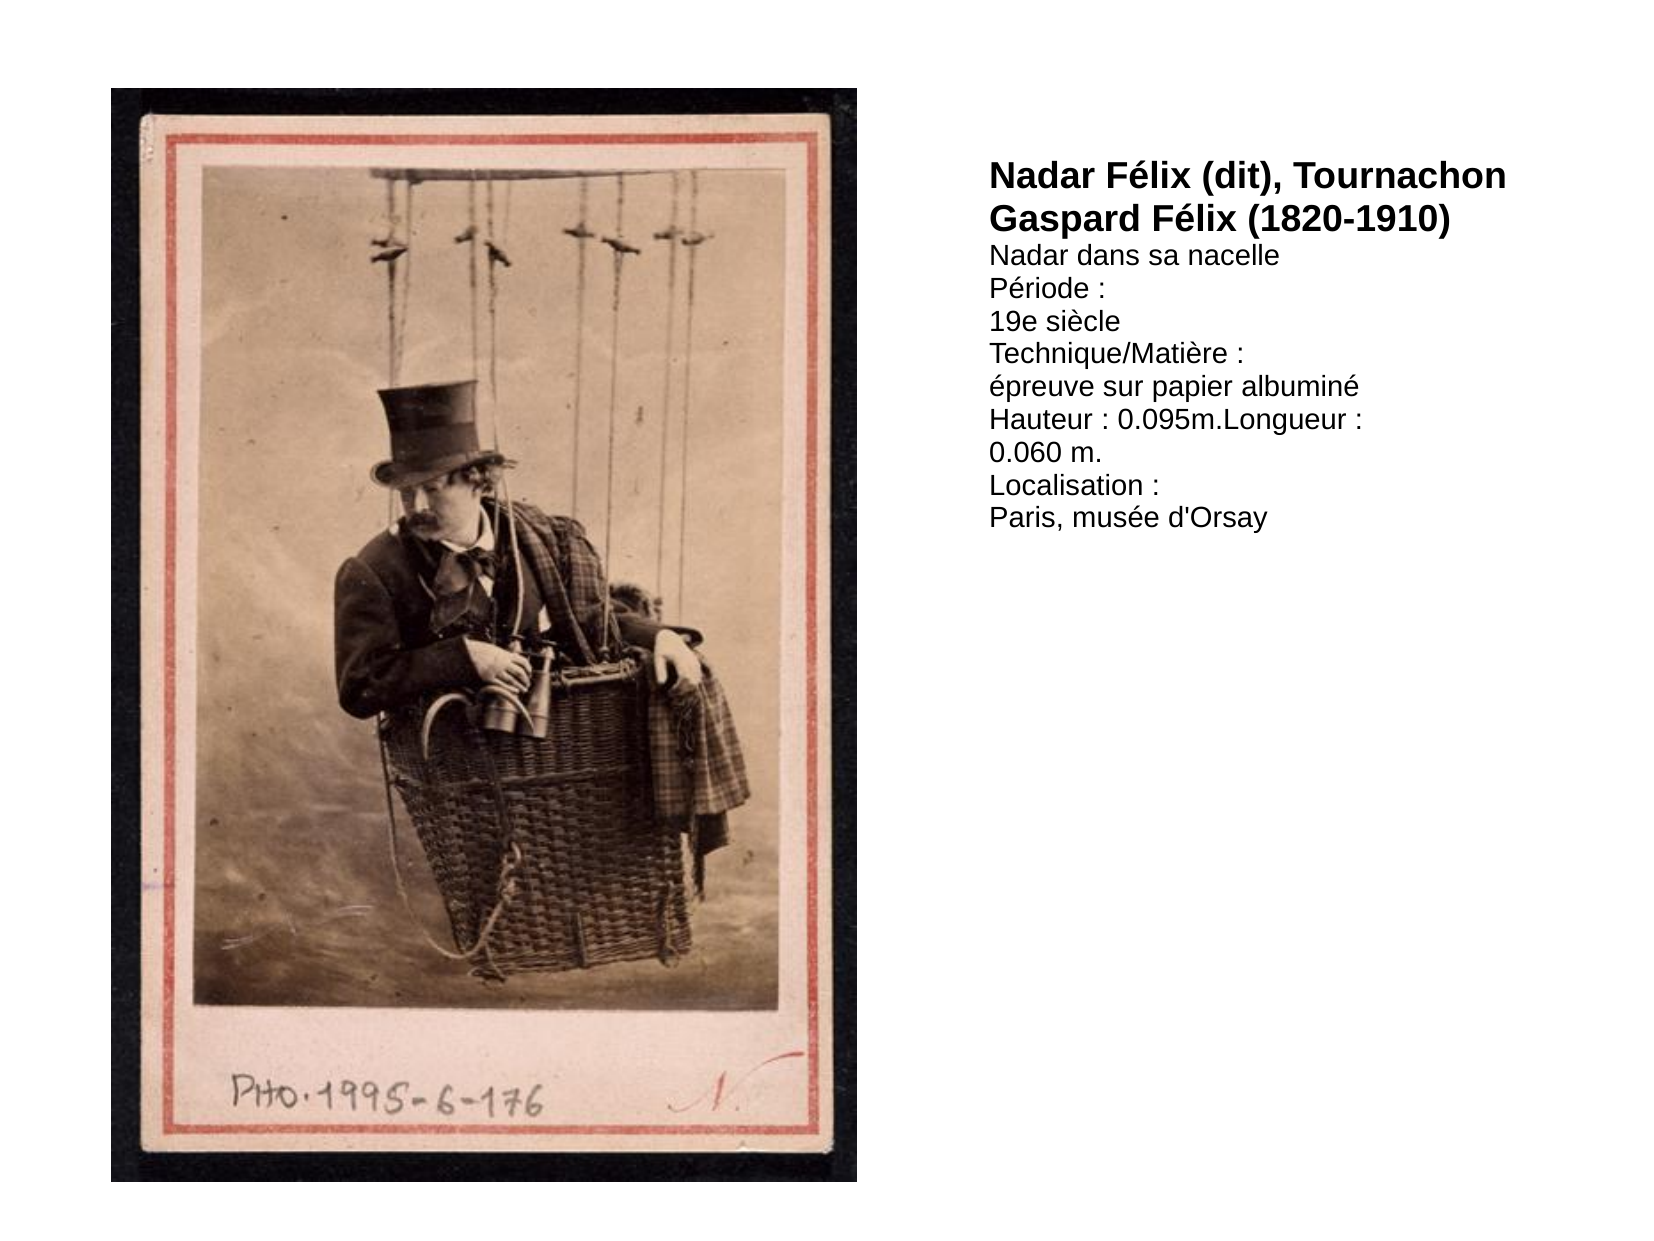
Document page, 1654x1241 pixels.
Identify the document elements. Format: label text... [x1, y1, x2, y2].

text_box Nadar Félix (dit), Tournachon Gaspard Félix (1820-1910) Nadar dans sa nacelle Période : 19e siècle Technique/Matière : épreuve sur papier albuminé Hauteur : 0.095m.Longueur : 0.060 m. Localisation : Paris, musée d'Orsay [974, 147, 1565, 739]
picture [111, 88, 857, 1182]
